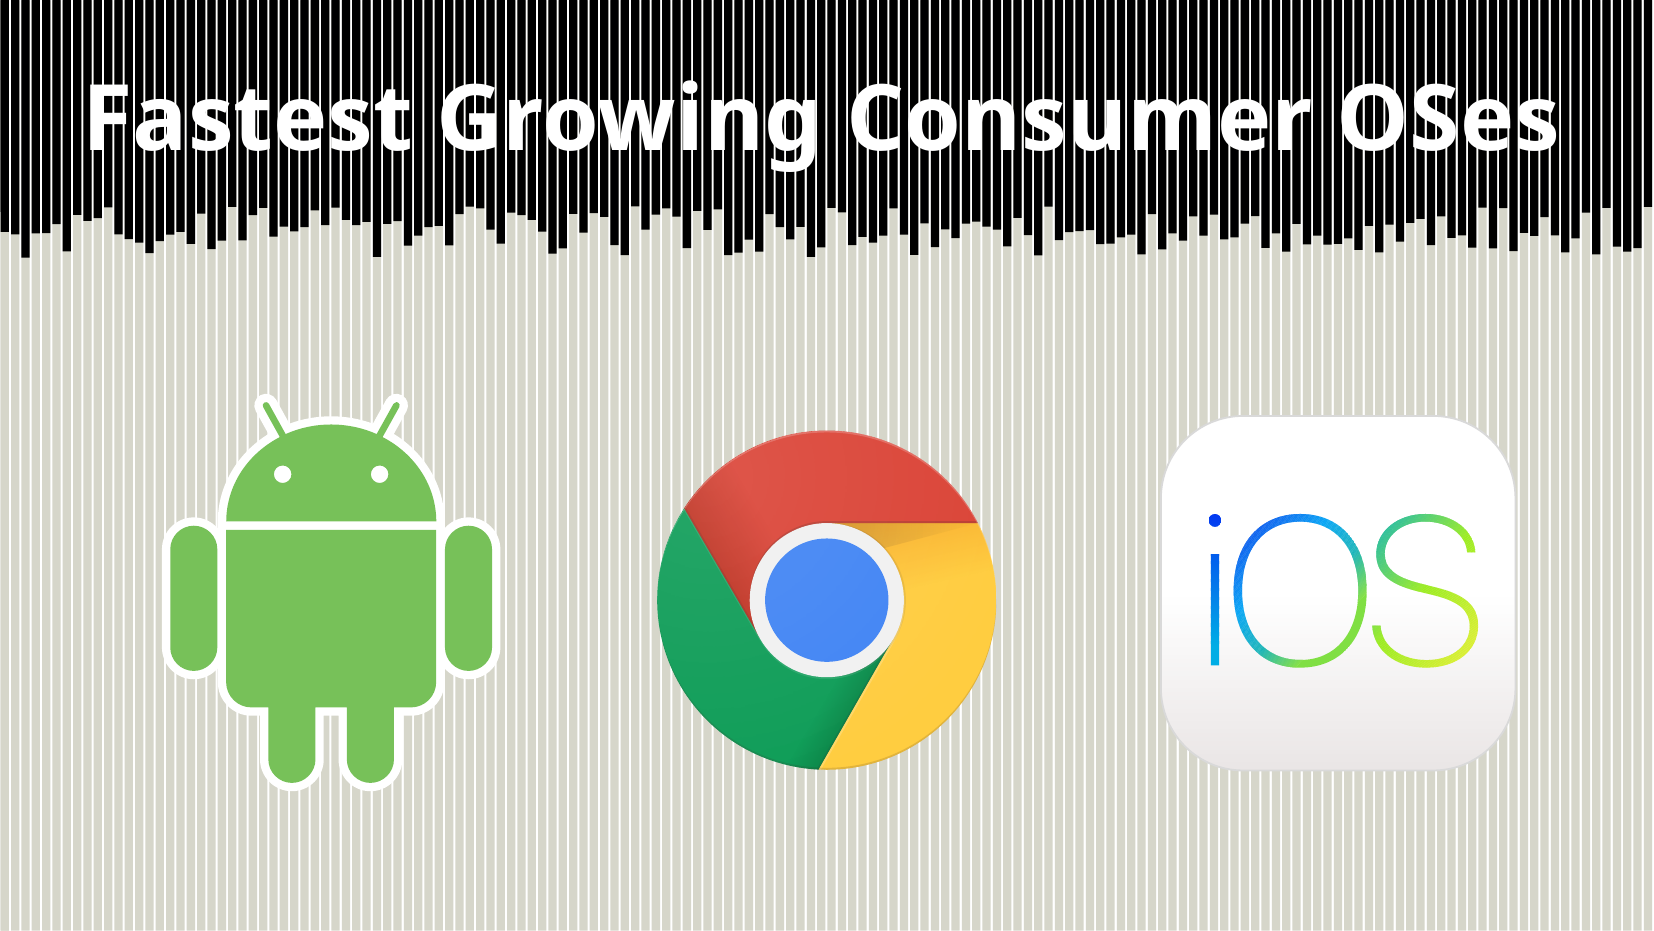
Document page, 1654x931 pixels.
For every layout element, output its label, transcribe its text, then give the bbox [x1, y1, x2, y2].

title Fastest Growing Consumer OSes [82, 37, 1571, 193]
picture [1158, 413, 1519, 774]
picture [161, 393, 501, 792]
picture [656, 429, 998, 771]
